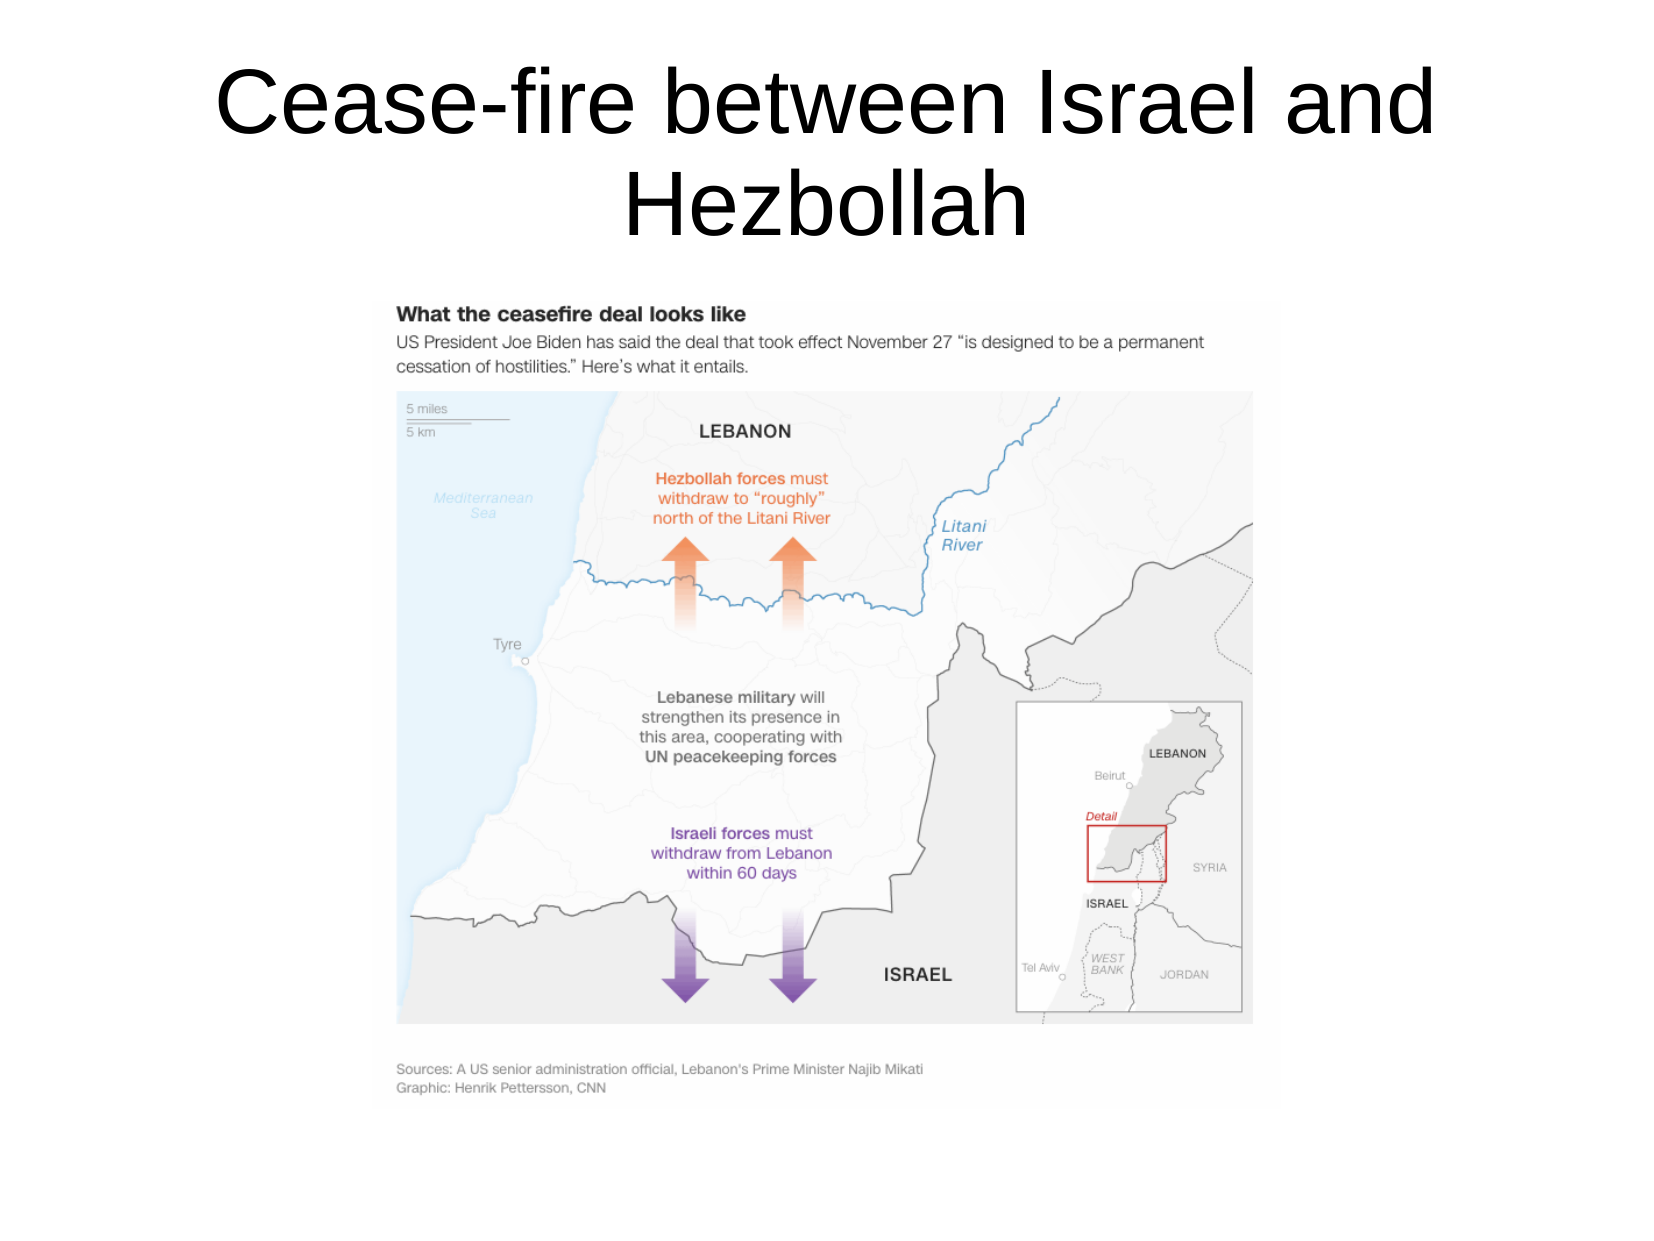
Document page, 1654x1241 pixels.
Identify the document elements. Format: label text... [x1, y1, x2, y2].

title Cease-fire between Israel and Hezbollah [82, 49, 1571, 257]
picture [372, 290, 1281, 1109]
